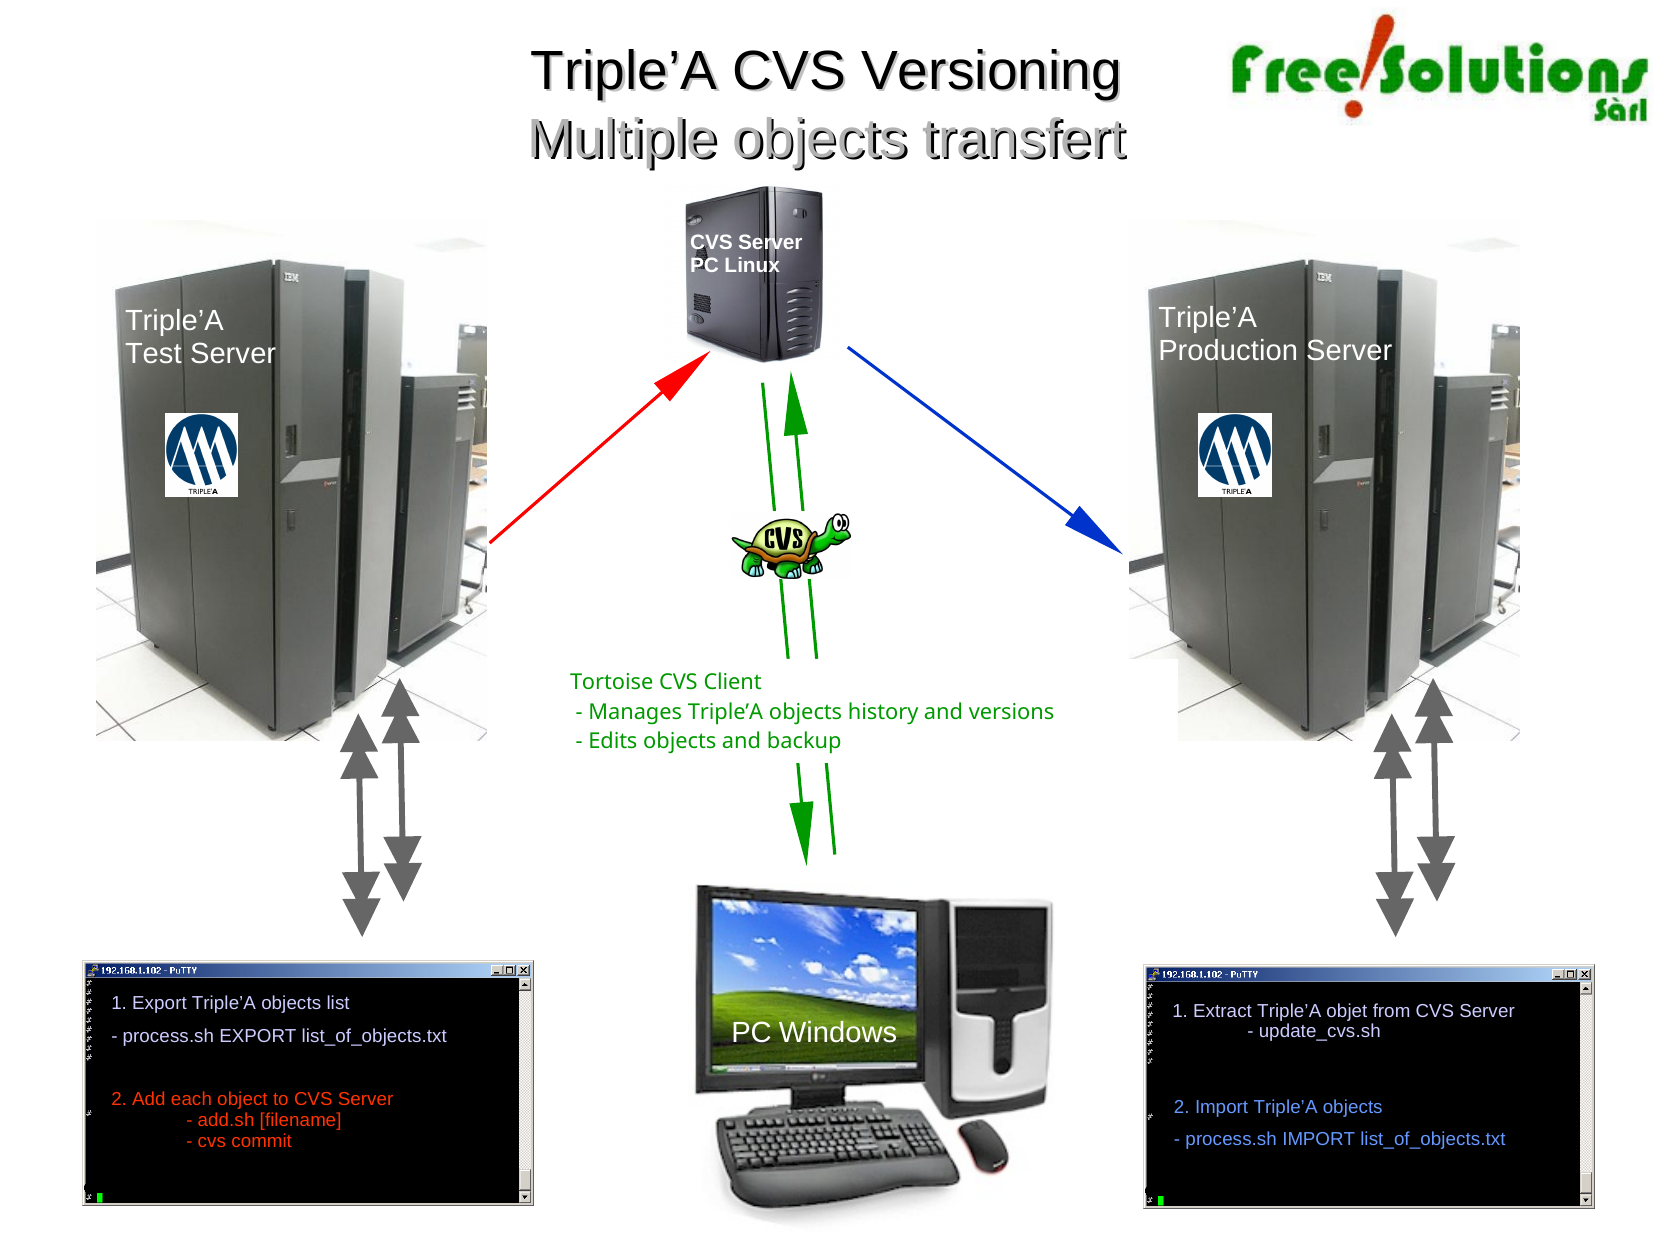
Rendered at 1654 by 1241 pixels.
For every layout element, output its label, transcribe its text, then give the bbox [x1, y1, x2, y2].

picture [96, 220, 487, 741]
picture [82, 960, 534, 1206]
text_box 2. Import Triple’A objects - process.sh IMPORT list_of_objects.txt [1159, 1088, 1558, 1158]
text_box Triple’A Test Server [110, 296, 400, 378]
text_box Triple’A CVS Versioning [496, 31, 1158, 99]
text_box CVS Server PC Linux [675, 222, 855, 285]
picture [1129, 220, 1520, 741]
text_box Multiple objects transfert [471, 99, 1183, 177]
picture [688, 884, 1061, 1241]
text_box 1. Extract Triple’A objet from CVS Server - update_cvs.sh [1157, 992, 1571, 1050]
picture [1143, 964, 1595, 1209]
text_box 2. Add each object to CVS Server - add.sh [filename] - cvs commit [96, 1080, 497, 1181]
text_box 1. Export Triple’A objects list - process.sh EXPORT list_of_objects.txt [96, 984, 510, 1057]
picture [661, 181, 843, 363]
text_box PC Windows [716, 1008, 965, 1057]
picture [730, 511, 852, 579]
picture [1227, 6, 1654, 130]
text_box Tortoise CVS Client - Manages Triple’A objects history and versions - Edits objects and backup [555, 658, 1178, 763]
text_box Triple’A Production Server [1143, 293, 1489, 375]
